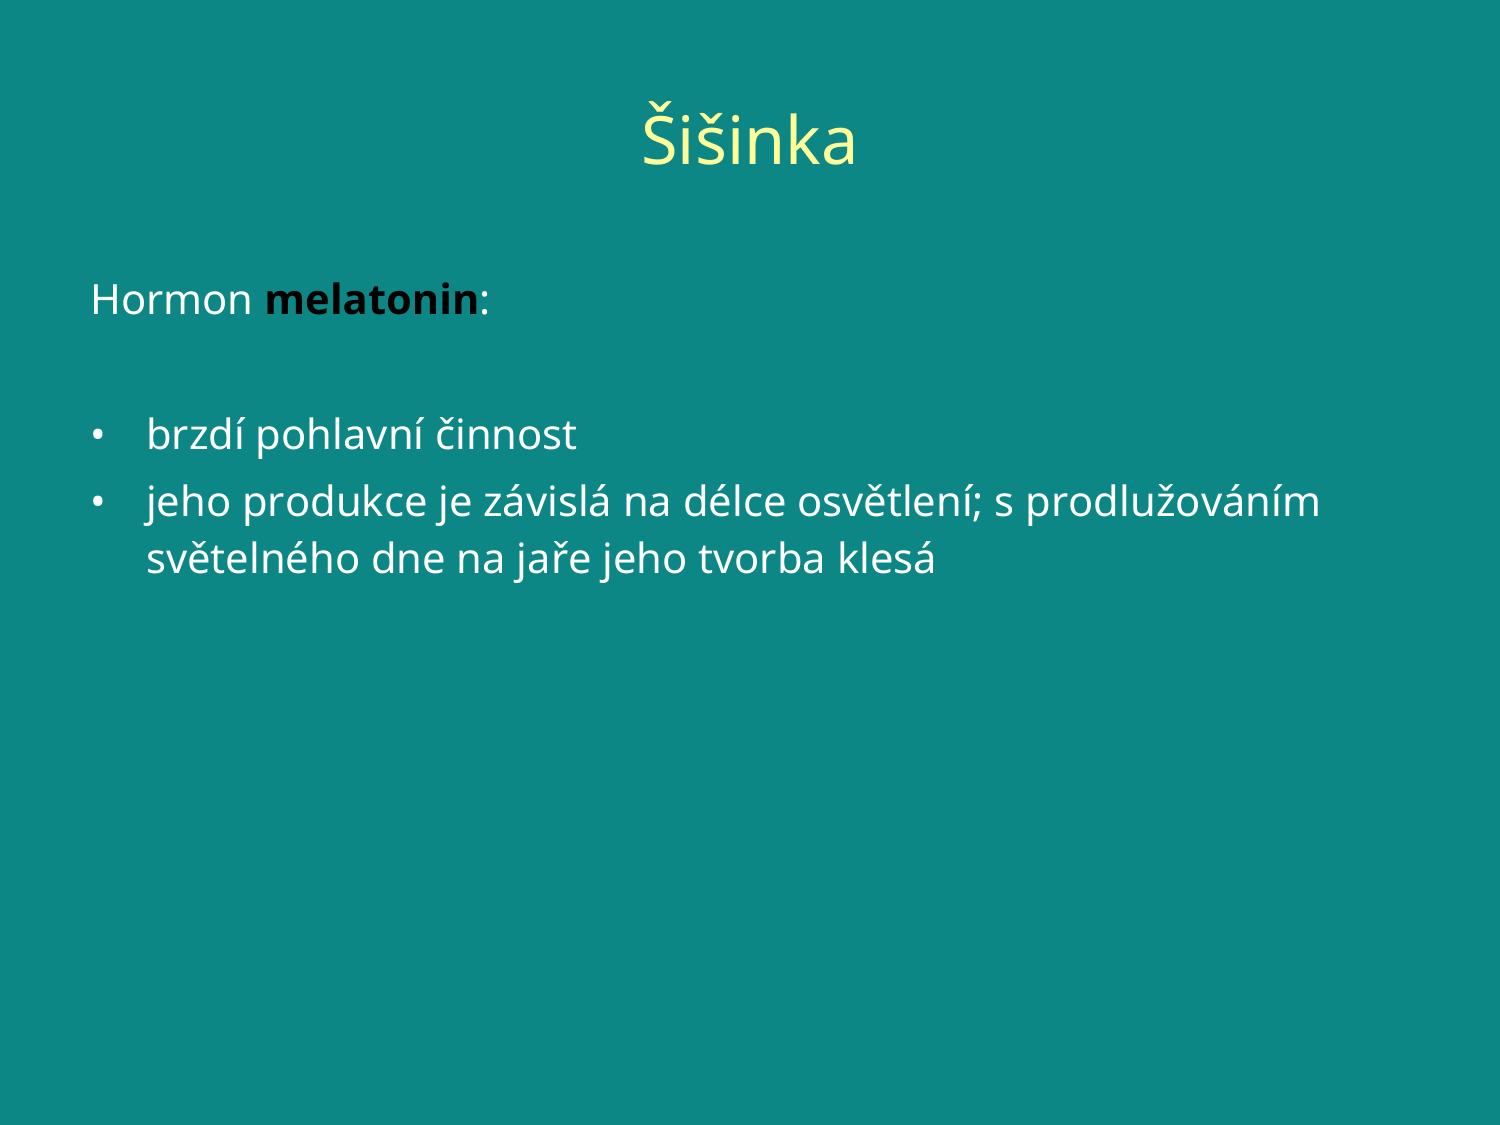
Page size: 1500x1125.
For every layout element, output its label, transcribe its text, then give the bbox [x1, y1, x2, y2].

list Hormon melatonin: brzdí pohlavní činnost jeho produkce je závislá na délce osvětlení; s prodlužováním světelného dne na jaře jeho tvorba klesá [75, 262, 1426, 1006]
title Šišinka [75, 45, 1426, 233]
